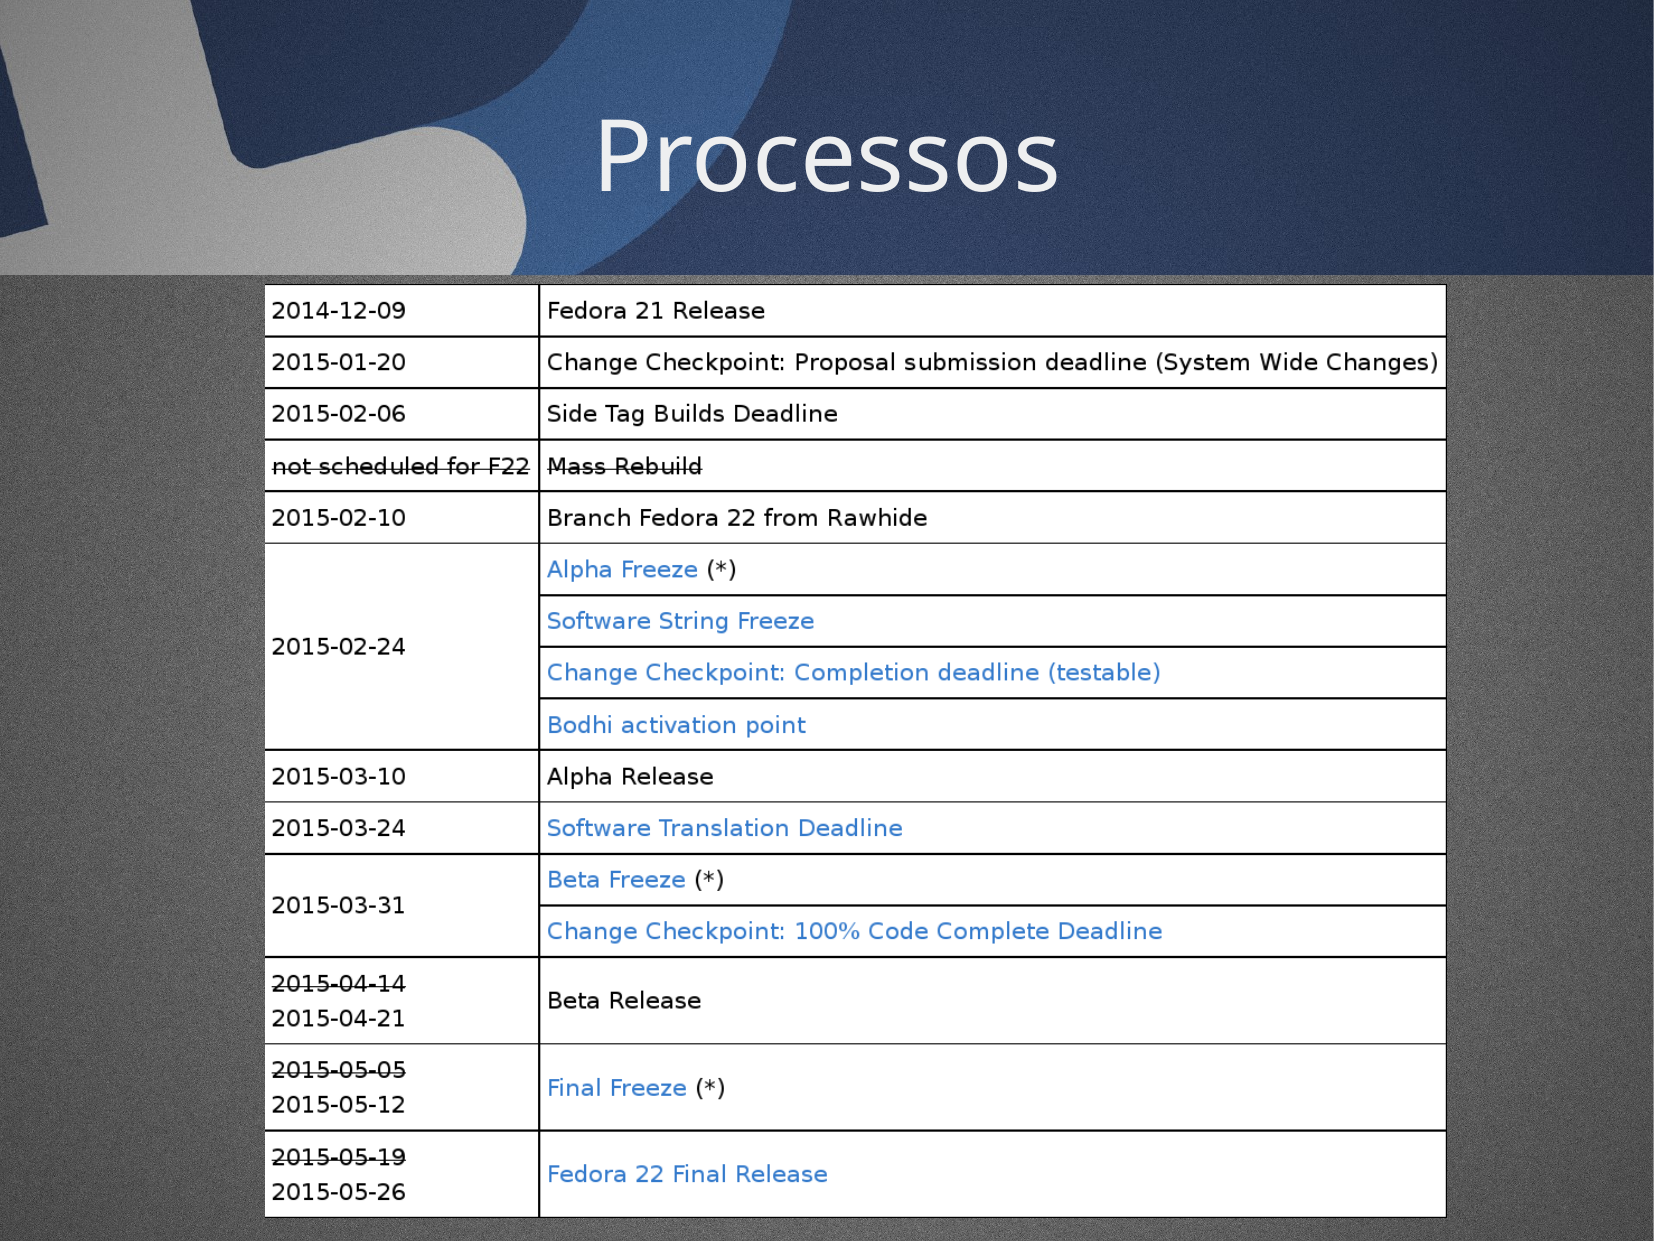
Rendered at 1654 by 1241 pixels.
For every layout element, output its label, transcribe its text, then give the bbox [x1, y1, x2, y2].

picture [0, 0, 1654, 1241]
title Processos [82, 49, 1571, 257]
